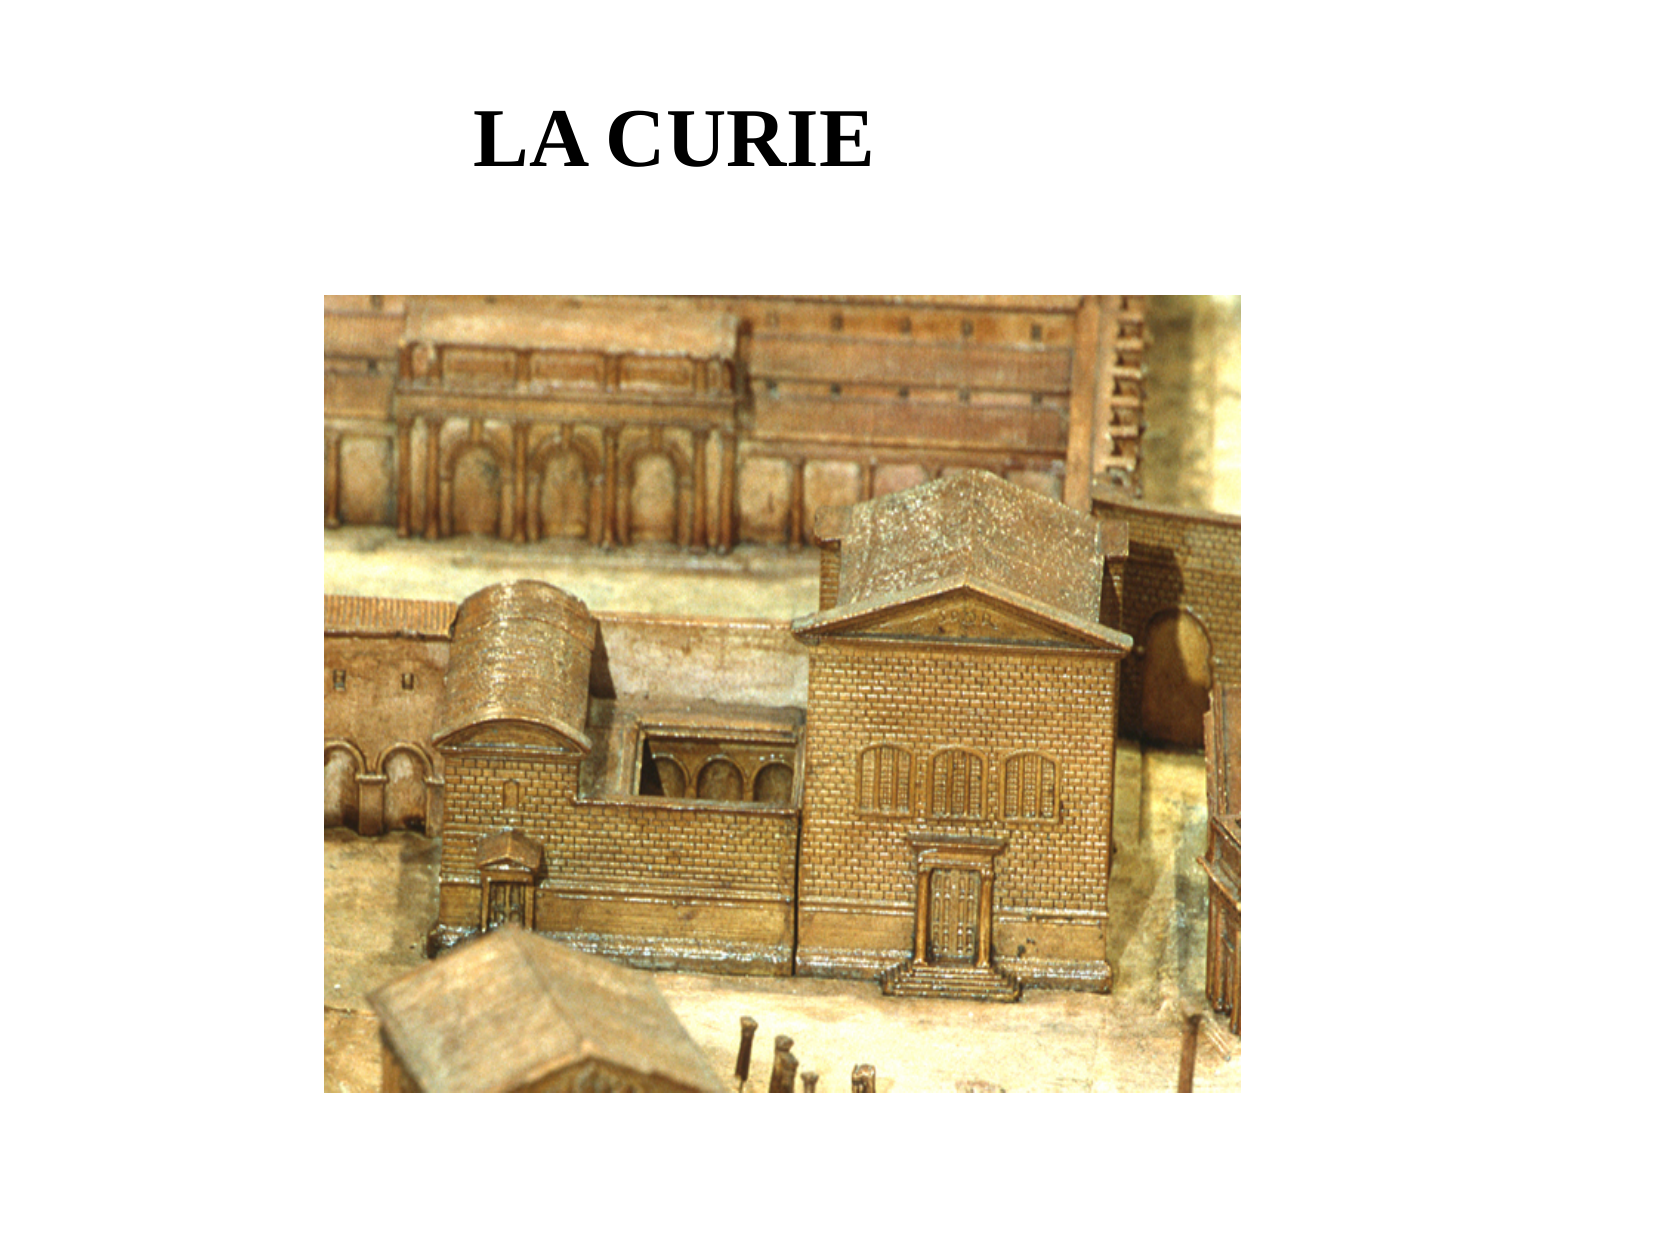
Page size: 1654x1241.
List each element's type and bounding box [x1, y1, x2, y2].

chart [472, 88, 1477, 266]
picture [324, 295, 1241, 1093]
